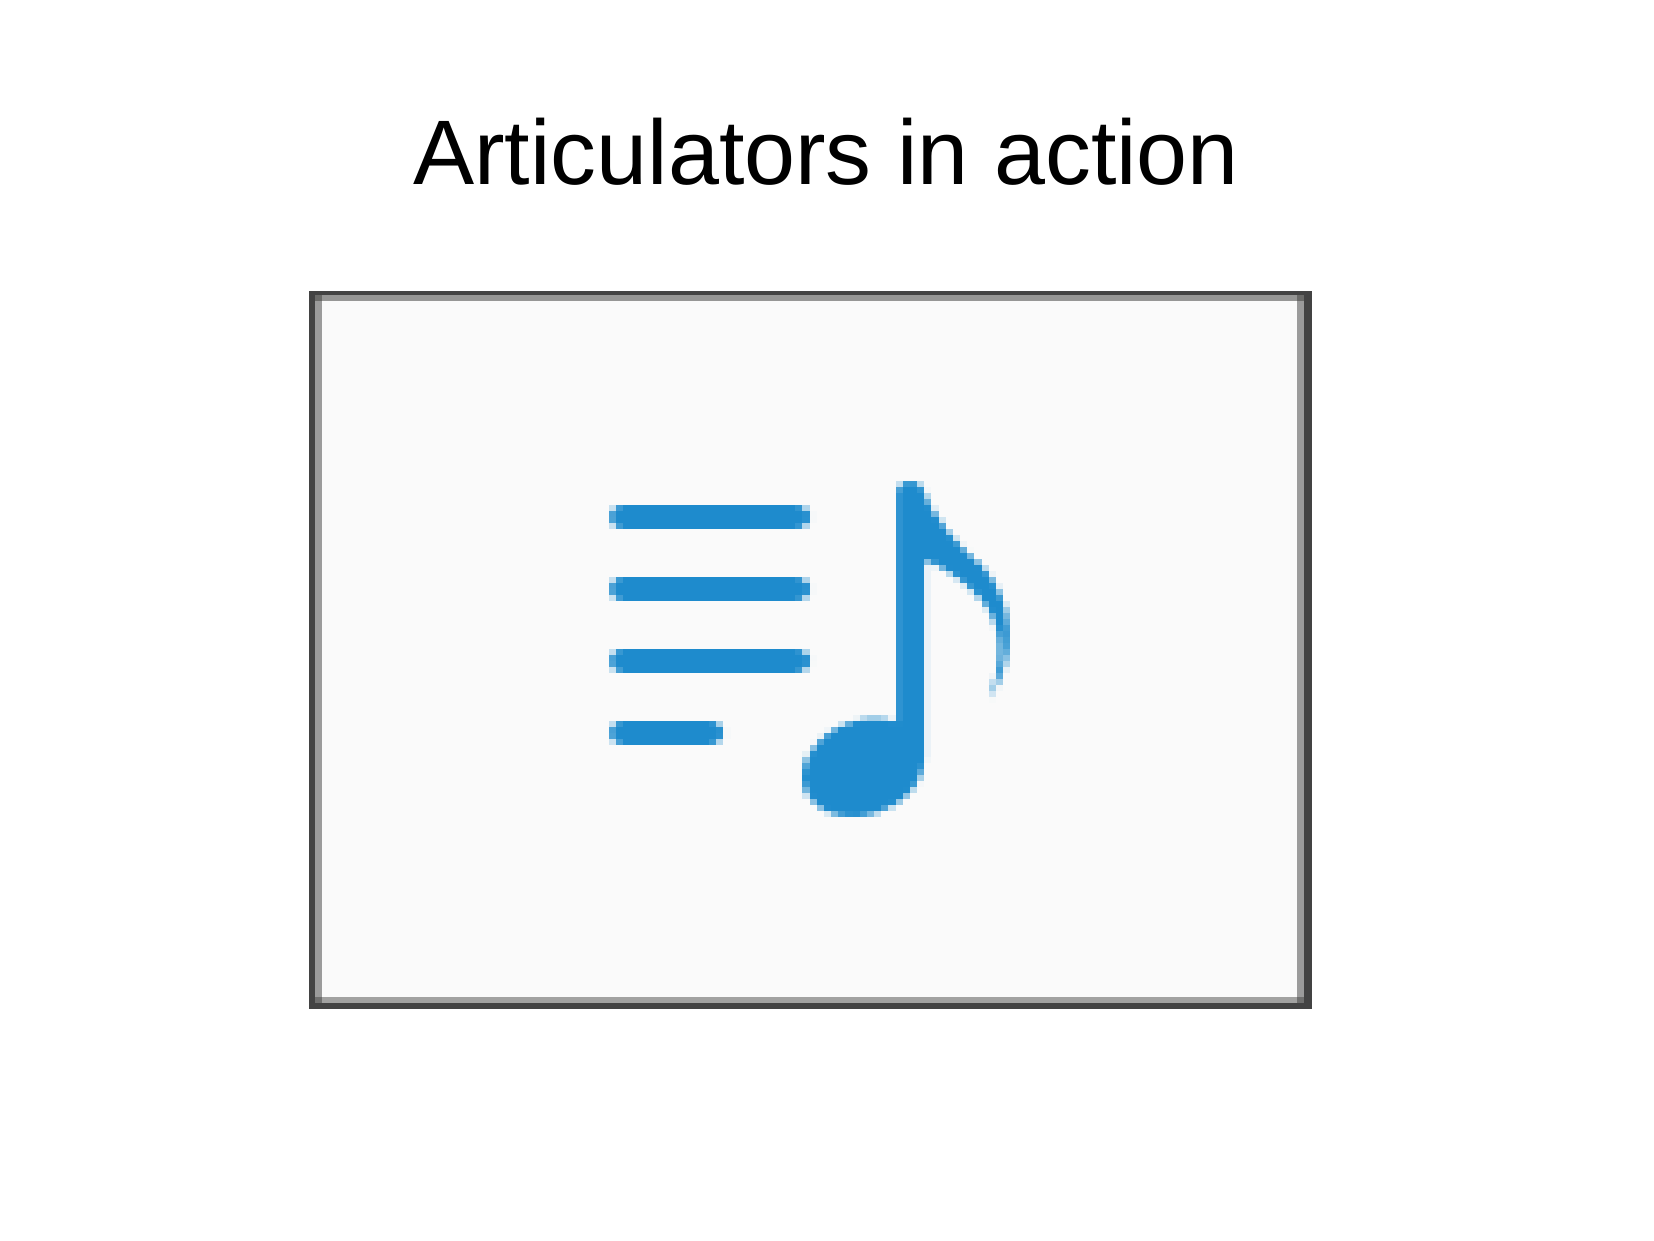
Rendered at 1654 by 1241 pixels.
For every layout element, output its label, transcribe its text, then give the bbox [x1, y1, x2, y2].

title Articulators in action [82, 49, 1571, 257]
text_box [307, 290, 1313, 1010]
